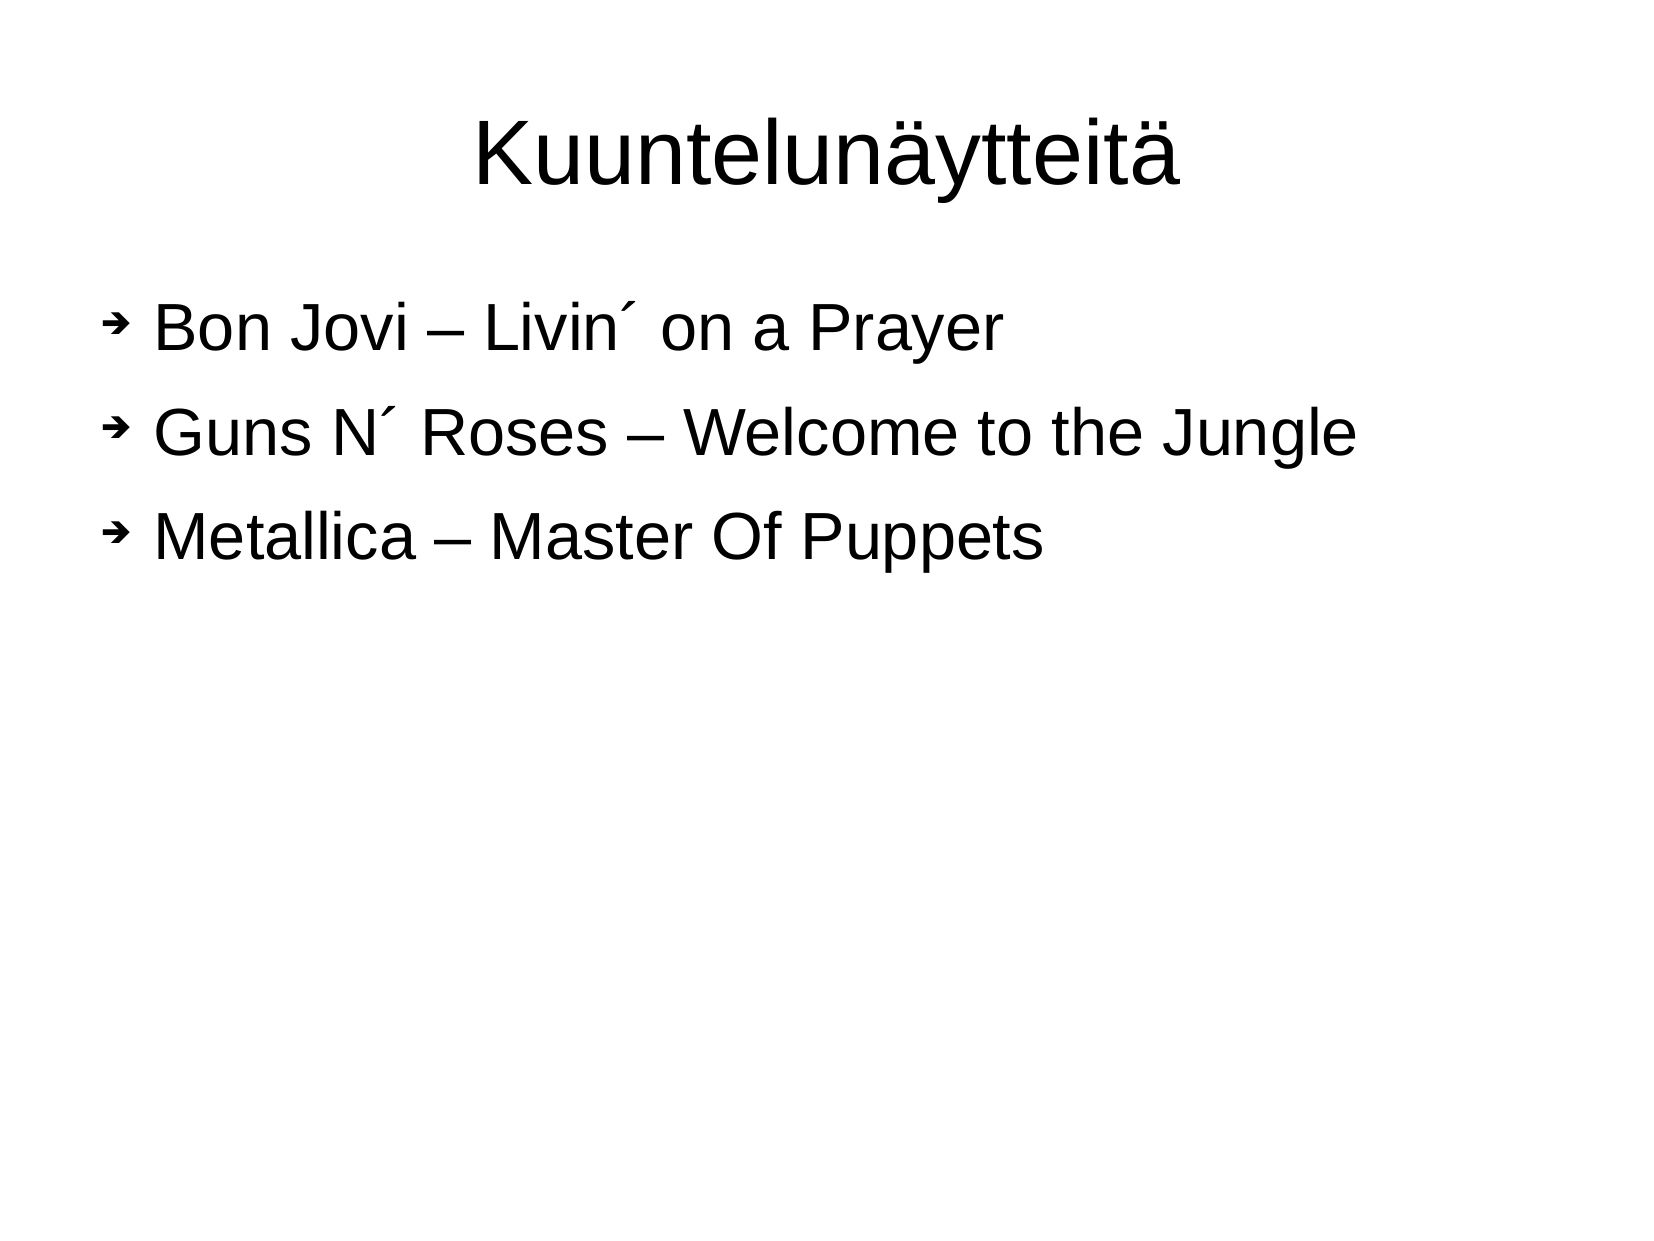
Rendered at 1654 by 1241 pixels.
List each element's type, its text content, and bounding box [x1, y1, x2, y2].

list Bon Jovi – Livin´ on a Prayer Guns N´ Roses – Welcome to the Jungle Metallica – Master Of Puppets [82, 290, 1571, 1010]
title Kuuntelunäytteitä [82, 49, 1571, 257]
